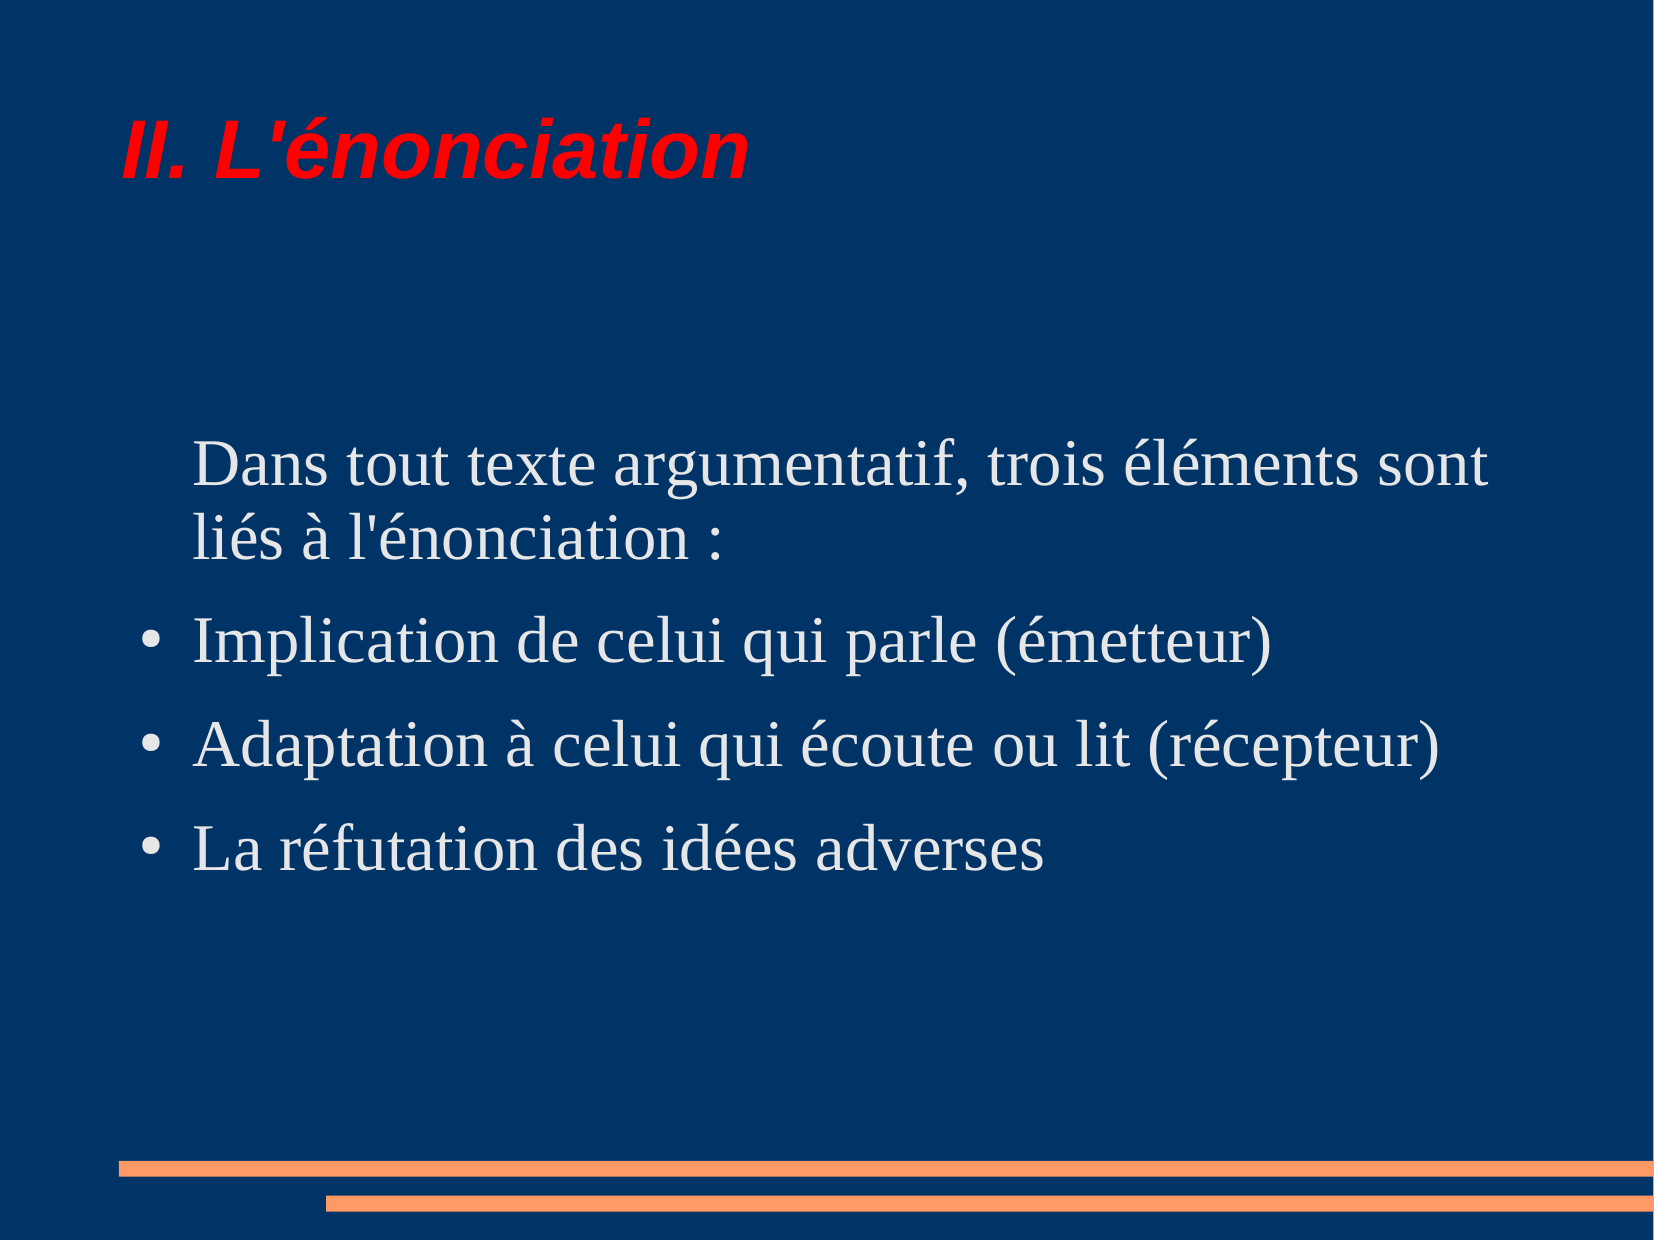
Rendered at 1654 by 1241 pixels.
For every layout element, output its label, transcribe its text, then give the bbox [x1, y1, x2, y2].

list Dans tout texte argumentatif, trois éléments sont liés à l'énonciation : Implication de celui qui parle (émetteur) Adaptation à celui qui écoute ou lit (récepteur) La réfutation des idées adverses [121, 322, 1561, 1118]
title II. L'énonciation [121, 53, 1534, 246]
